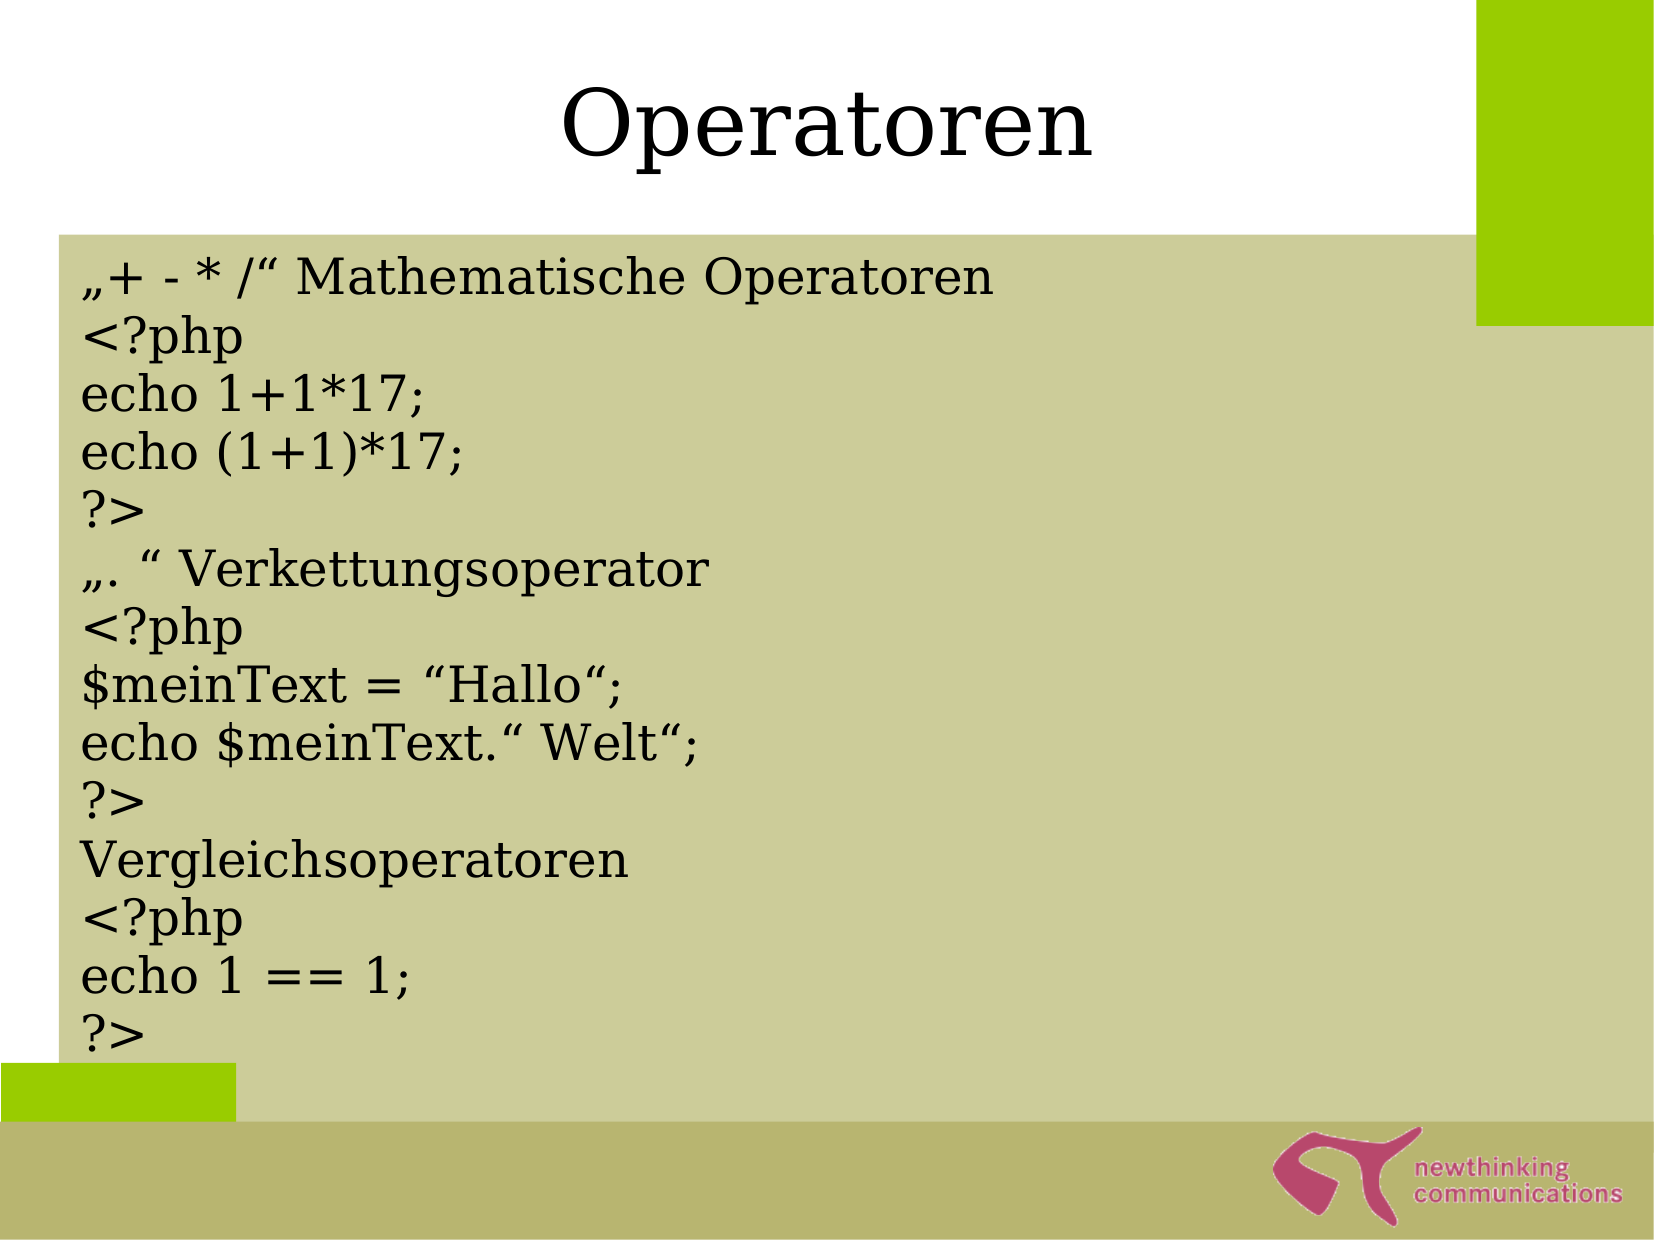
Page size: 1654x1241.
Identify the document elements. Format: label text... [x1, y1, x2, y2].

text_box „+ - * /“ Mathematische Operatoren <?php echo 1+1*17; echo (1+1)*17; ?> „. “ Verkettungsoperator <?php $meinText = “Hallo“; echo $meinText.“ Welt“; ?> Vergleichsoperatoren <?php echo 1 == 1; ?> [79, 248, 997, 1064]
title Operatoren [121, 20, 1534, 228]
picture [1273, 1127, 1641, 1241]
